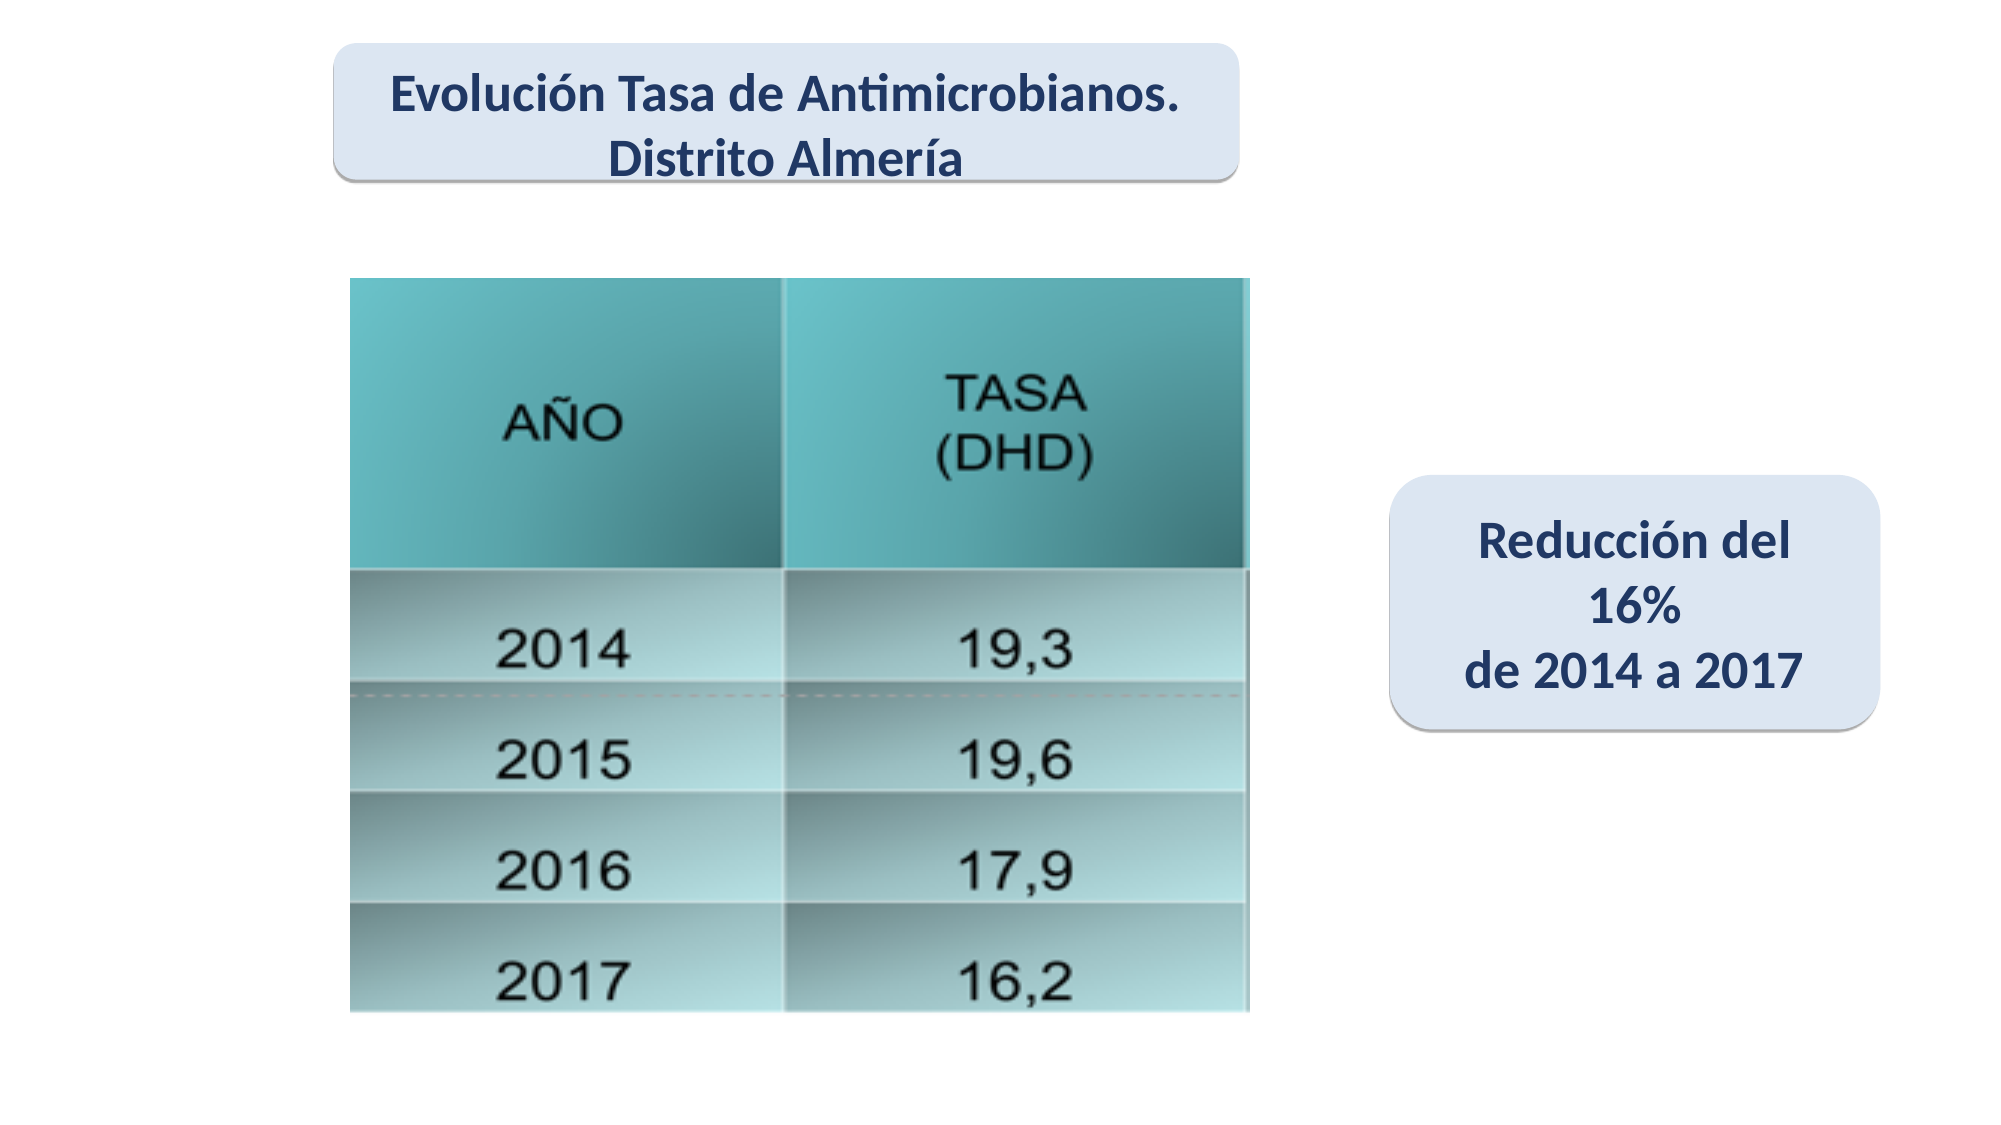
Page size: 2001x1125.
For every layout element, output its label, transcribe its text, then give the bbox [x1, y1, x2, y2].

picture [350, 278, 1250, 1018]
text_box Reducción del 16% de 2014 a 2017 [1389, 474, 1881, 730]
text_box Evolución Tasa de Antimicrobianos. Distrito Almería [333, 43, 1240, 180]
